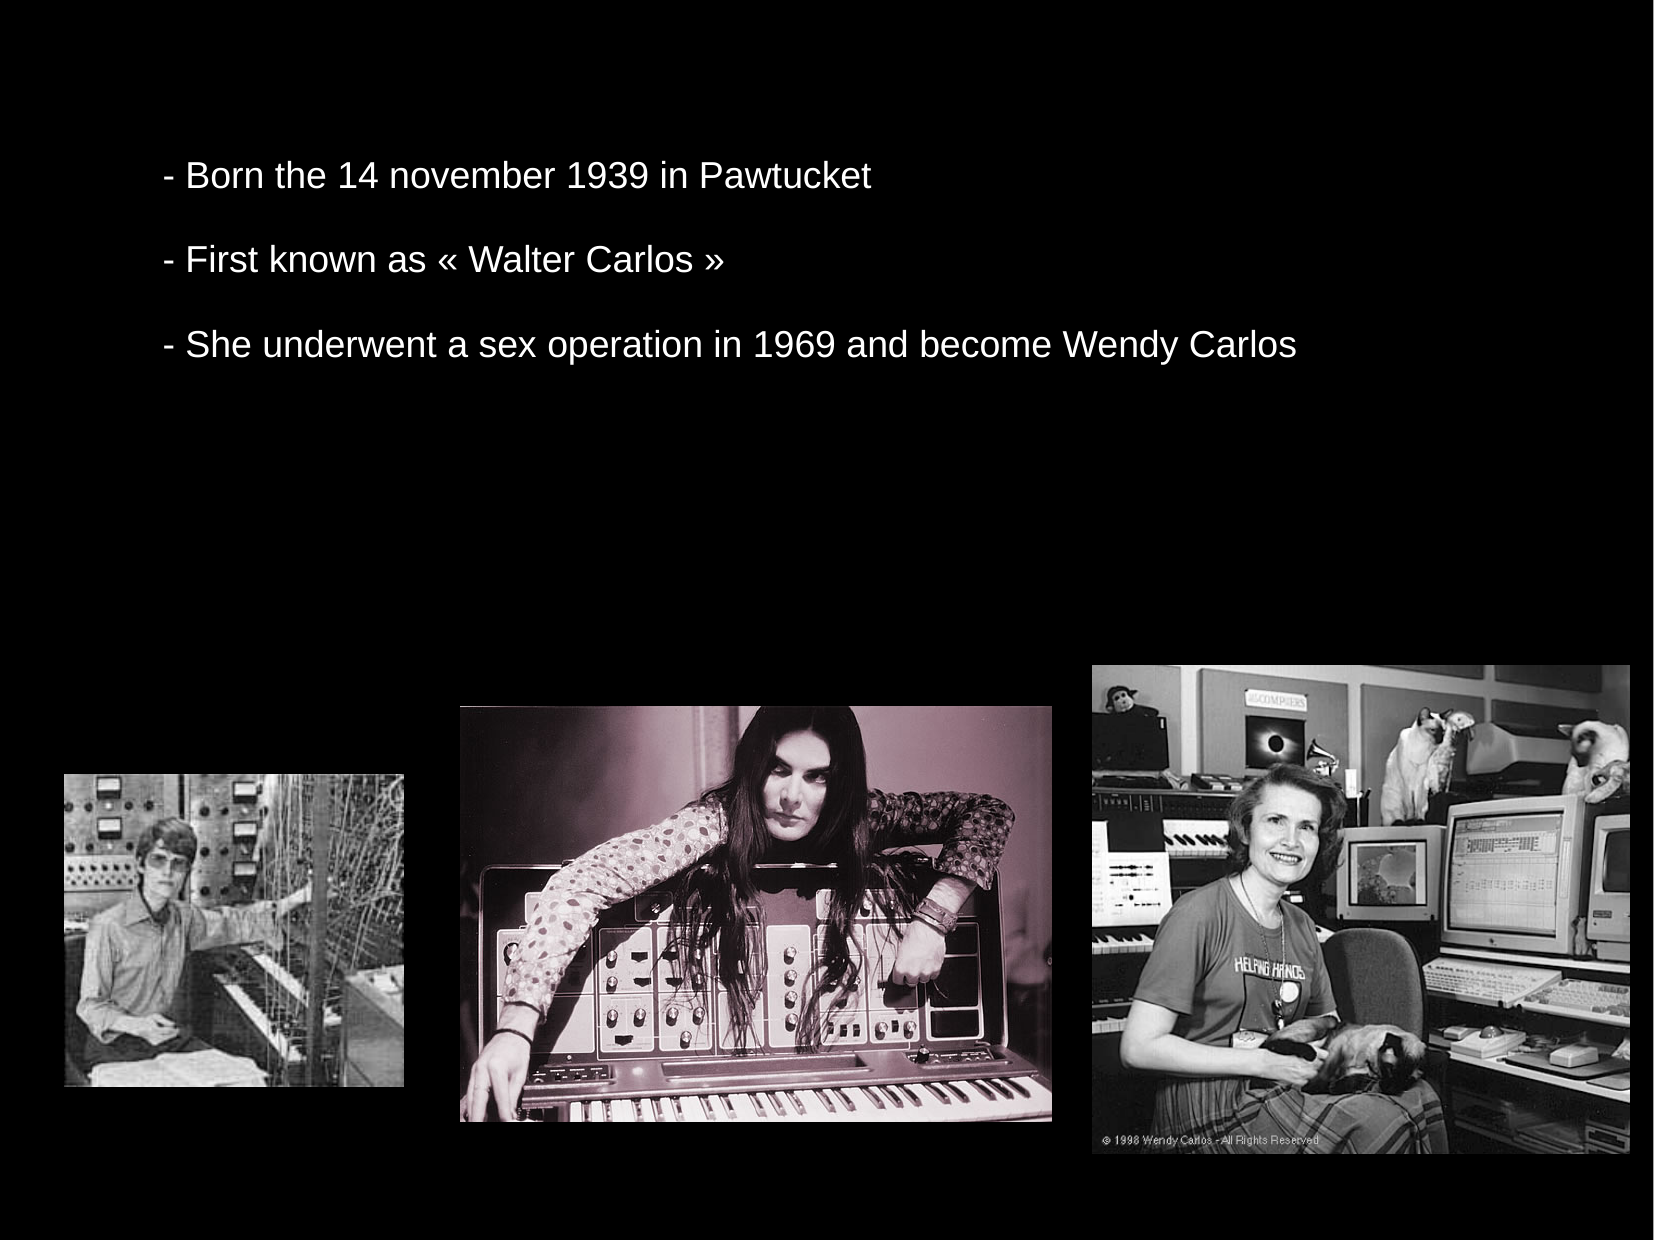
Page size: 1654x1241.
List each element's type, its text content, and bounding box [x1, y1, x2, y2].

picture [460, 706, 1052, 1123]
text_box - Born the 14 november 1939 in Pawtucket - First known as « Walter Carlos » - She underwent a sex operation in 1969 and become Wendy Carlos [147, 147, 1595, 499]
picture [64, 774, 404, 1087]
picture [1092, 665, 1630, 1154]
